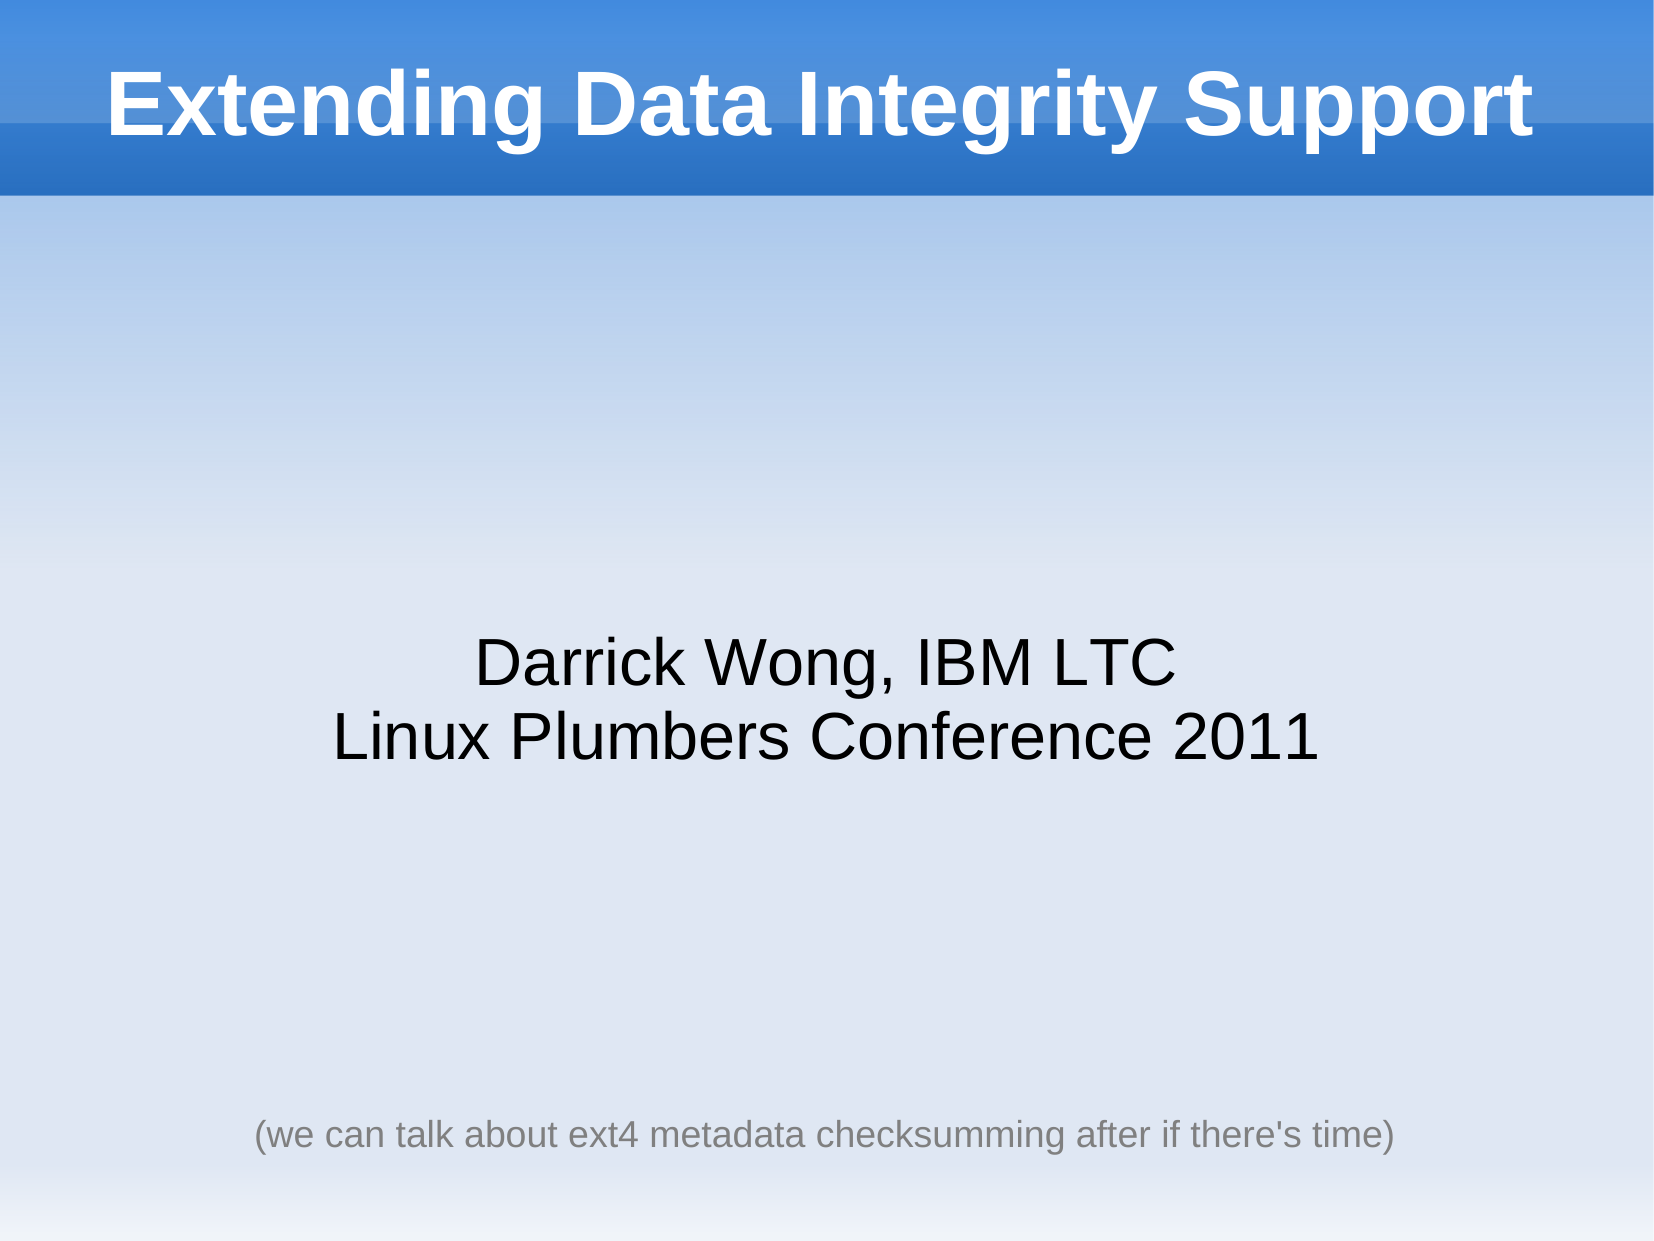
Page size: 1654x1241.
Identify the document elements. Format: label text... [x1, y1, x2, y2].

title Extending Data Integrity Support [76, 0, 1565, 208]
text_box (we can talk about ext4 metadata checksumming after if there's time) [112, 1105, 1538, 1163]
subtitle Darrick Wong, IBM LTC Linux Plumbers Conference 2011 [82, 297, 1571, 1102]
picture [0, 0, 1654, 1241]
